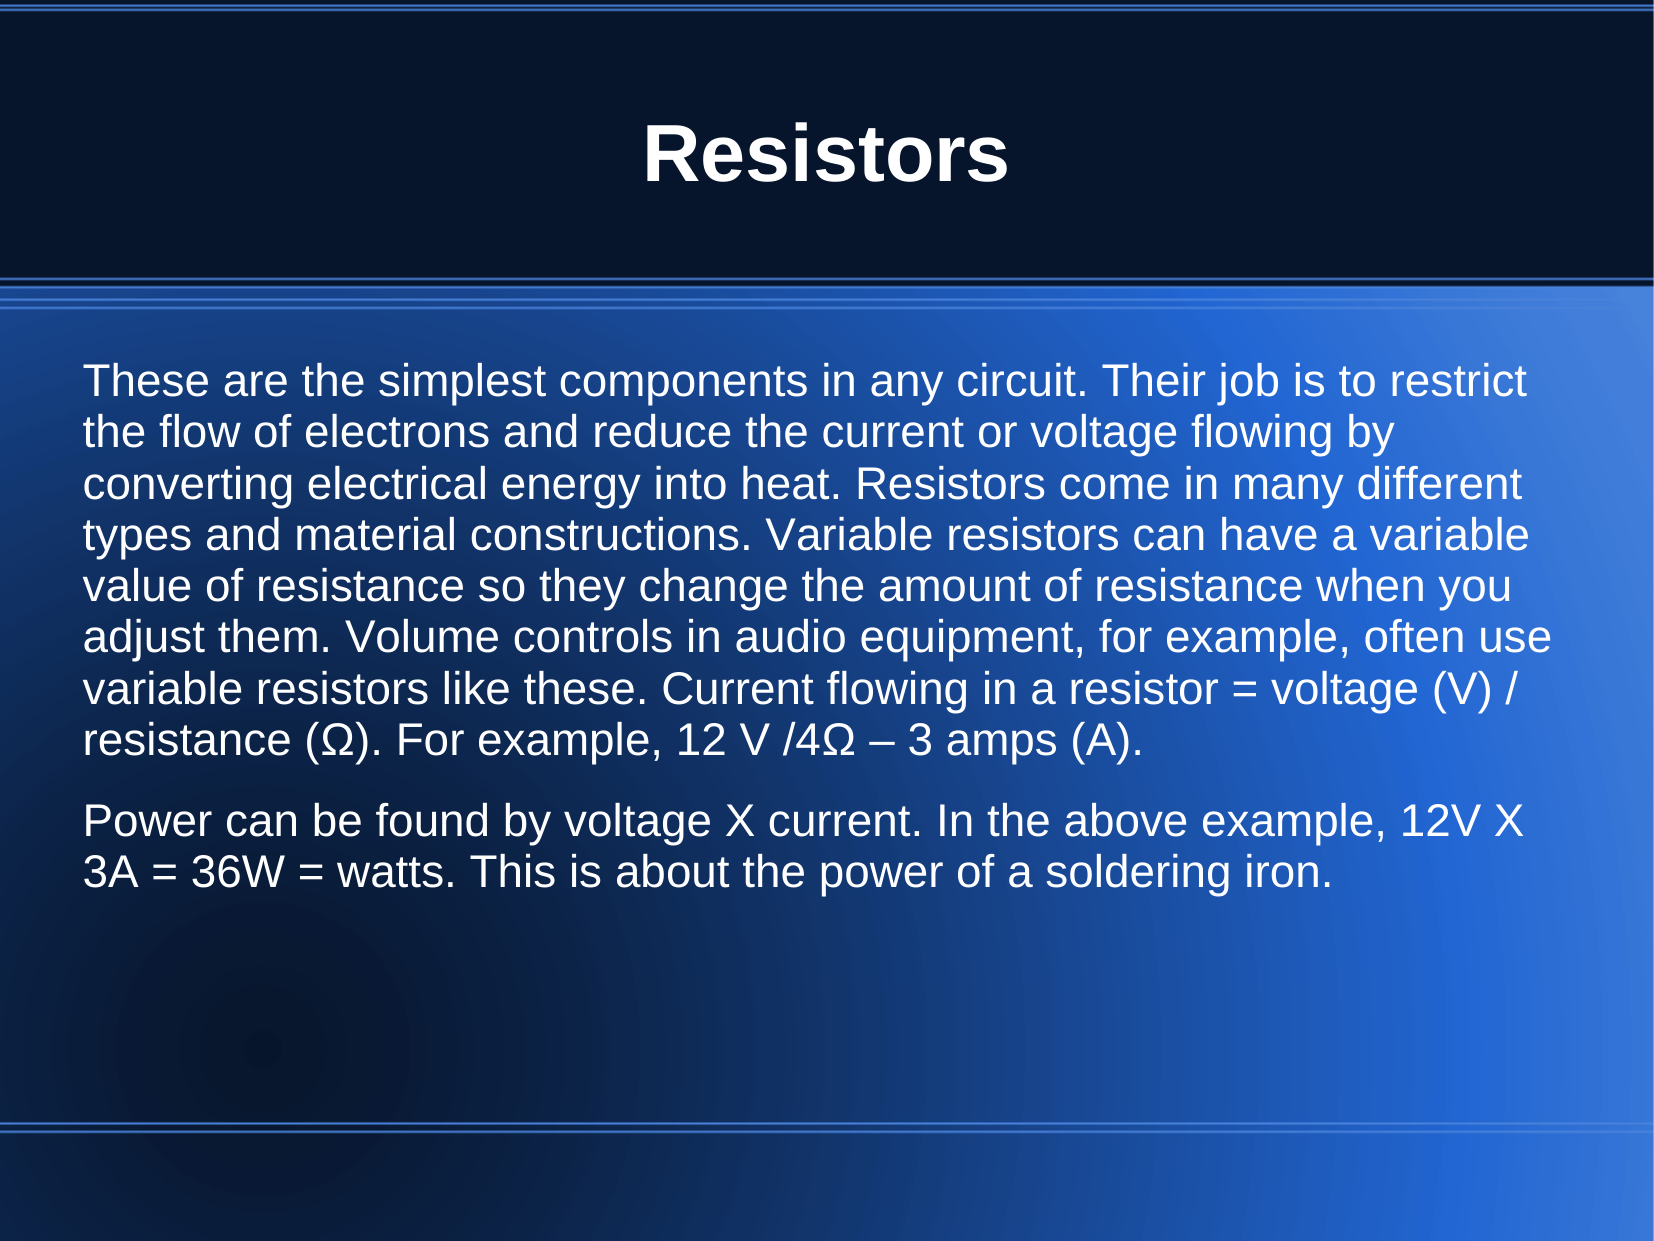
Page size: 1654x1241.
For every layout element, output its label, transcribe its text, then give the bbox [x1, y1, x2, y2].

title Resistors [82, 49, 1571, 257]
list These are the simplest components in any circuit. Their job is to restrict the flow of electrons and reduce the current or voltage flowing by converting electrical energy into heat. Resistors come in many different types and material constructions. Variable resistors can have a variable value of resistance so they change the amount of resistance when you adjust them. Volume controls in audio equipment, for example, often use variable resistors like these. Current flowing in a resistor = voltage (V) / resistance (Ω). For example, 12 V /4Ω – 3 amps (A). Power can be found by voltage X current. In the above example, 12V X 3A = 36W = watts. This is about the power of a soldering iron. [82, 355, 1571, 1058]
picture [0, 0, 1654, 1241]
